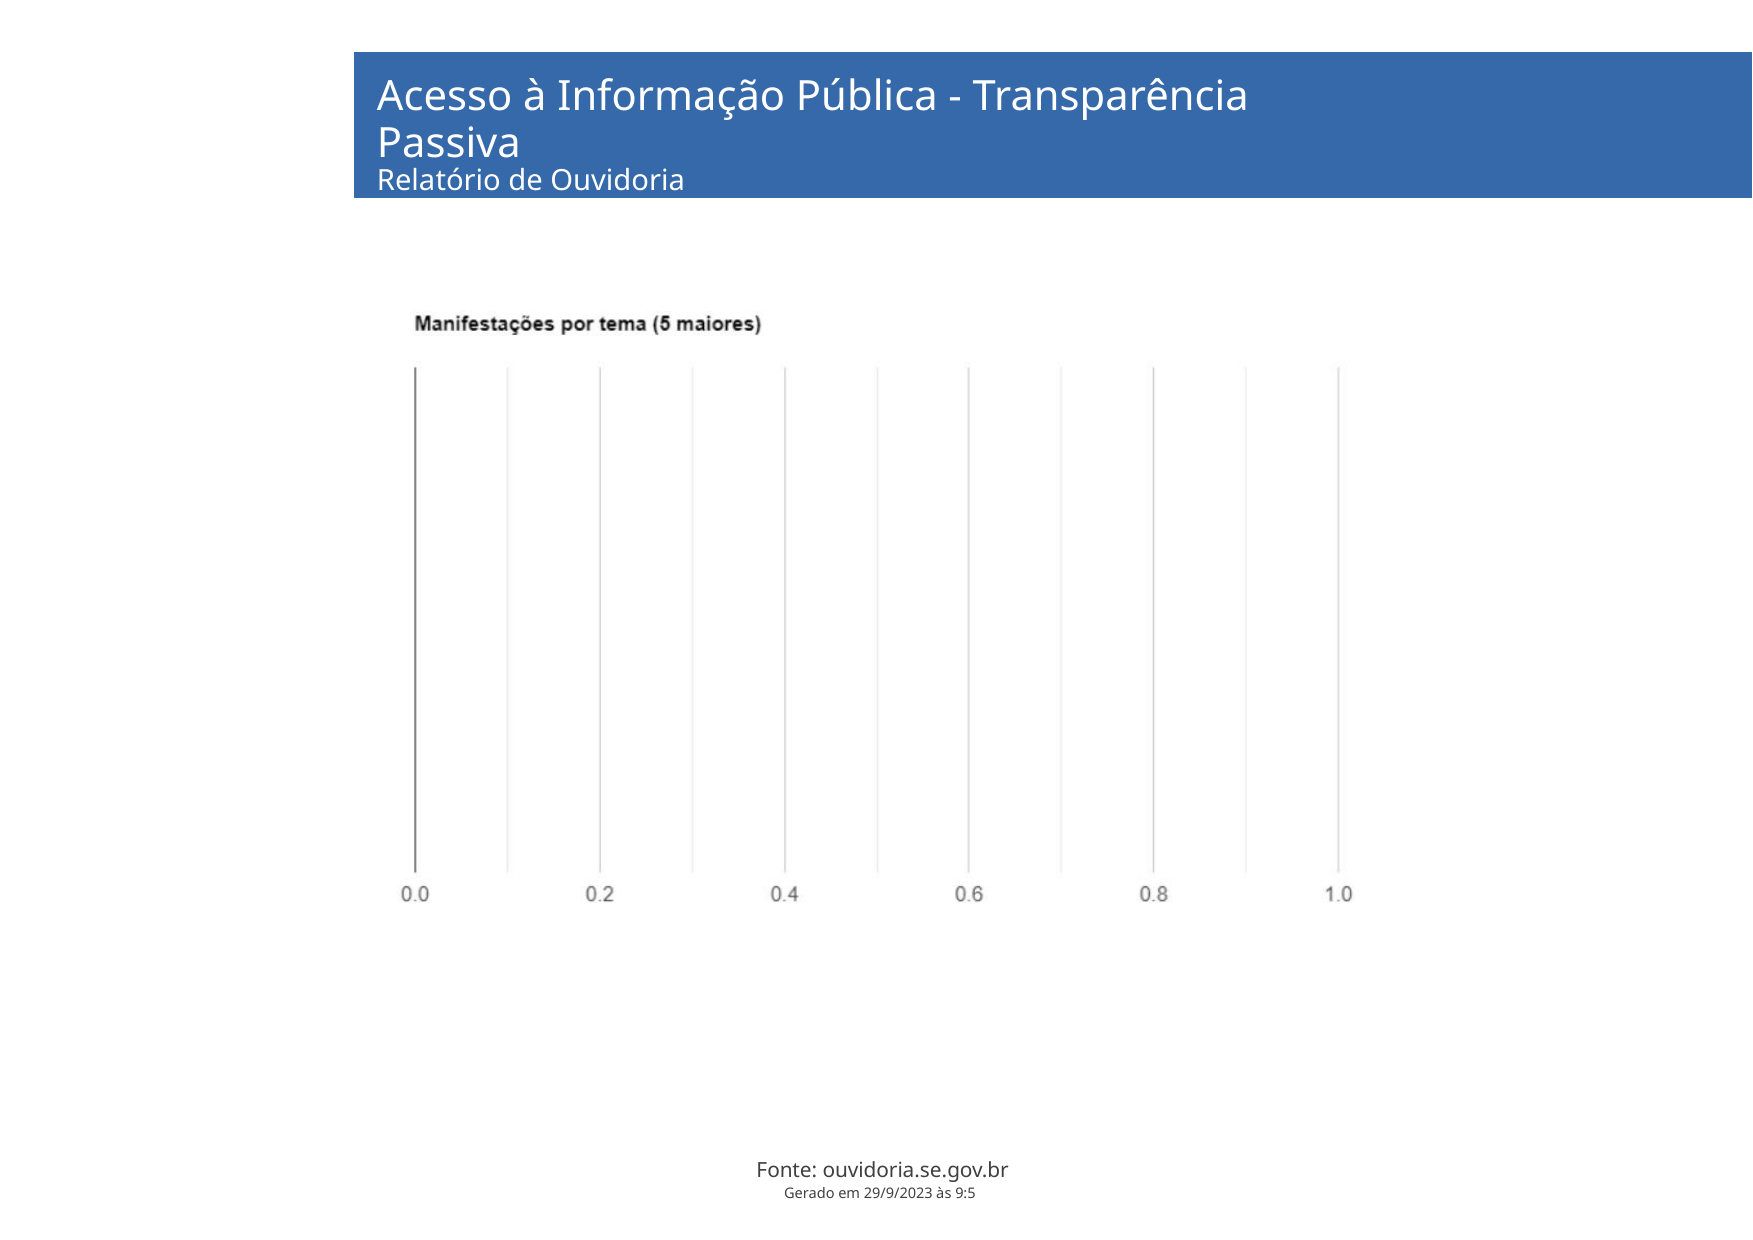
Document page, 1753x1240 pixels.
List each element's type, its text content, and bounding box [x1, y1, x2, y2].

text_box [354, 52, 1752, 198]
text_box [155, 211, 1599, 1028]
text_box Fonte: ouvidoria.se.gov.br [756, 1158, 1023, 1182]
text_box Acesso à Informação Pública - Transparência Passiva Relatório de Ouvidoria EMSETUR - Janeiro a Dezembro de 2021 [376, 72, 1403, 228]
text_box Gerado em 29/9/2023 às 9:5 [784, 1184, 995, 1202]
